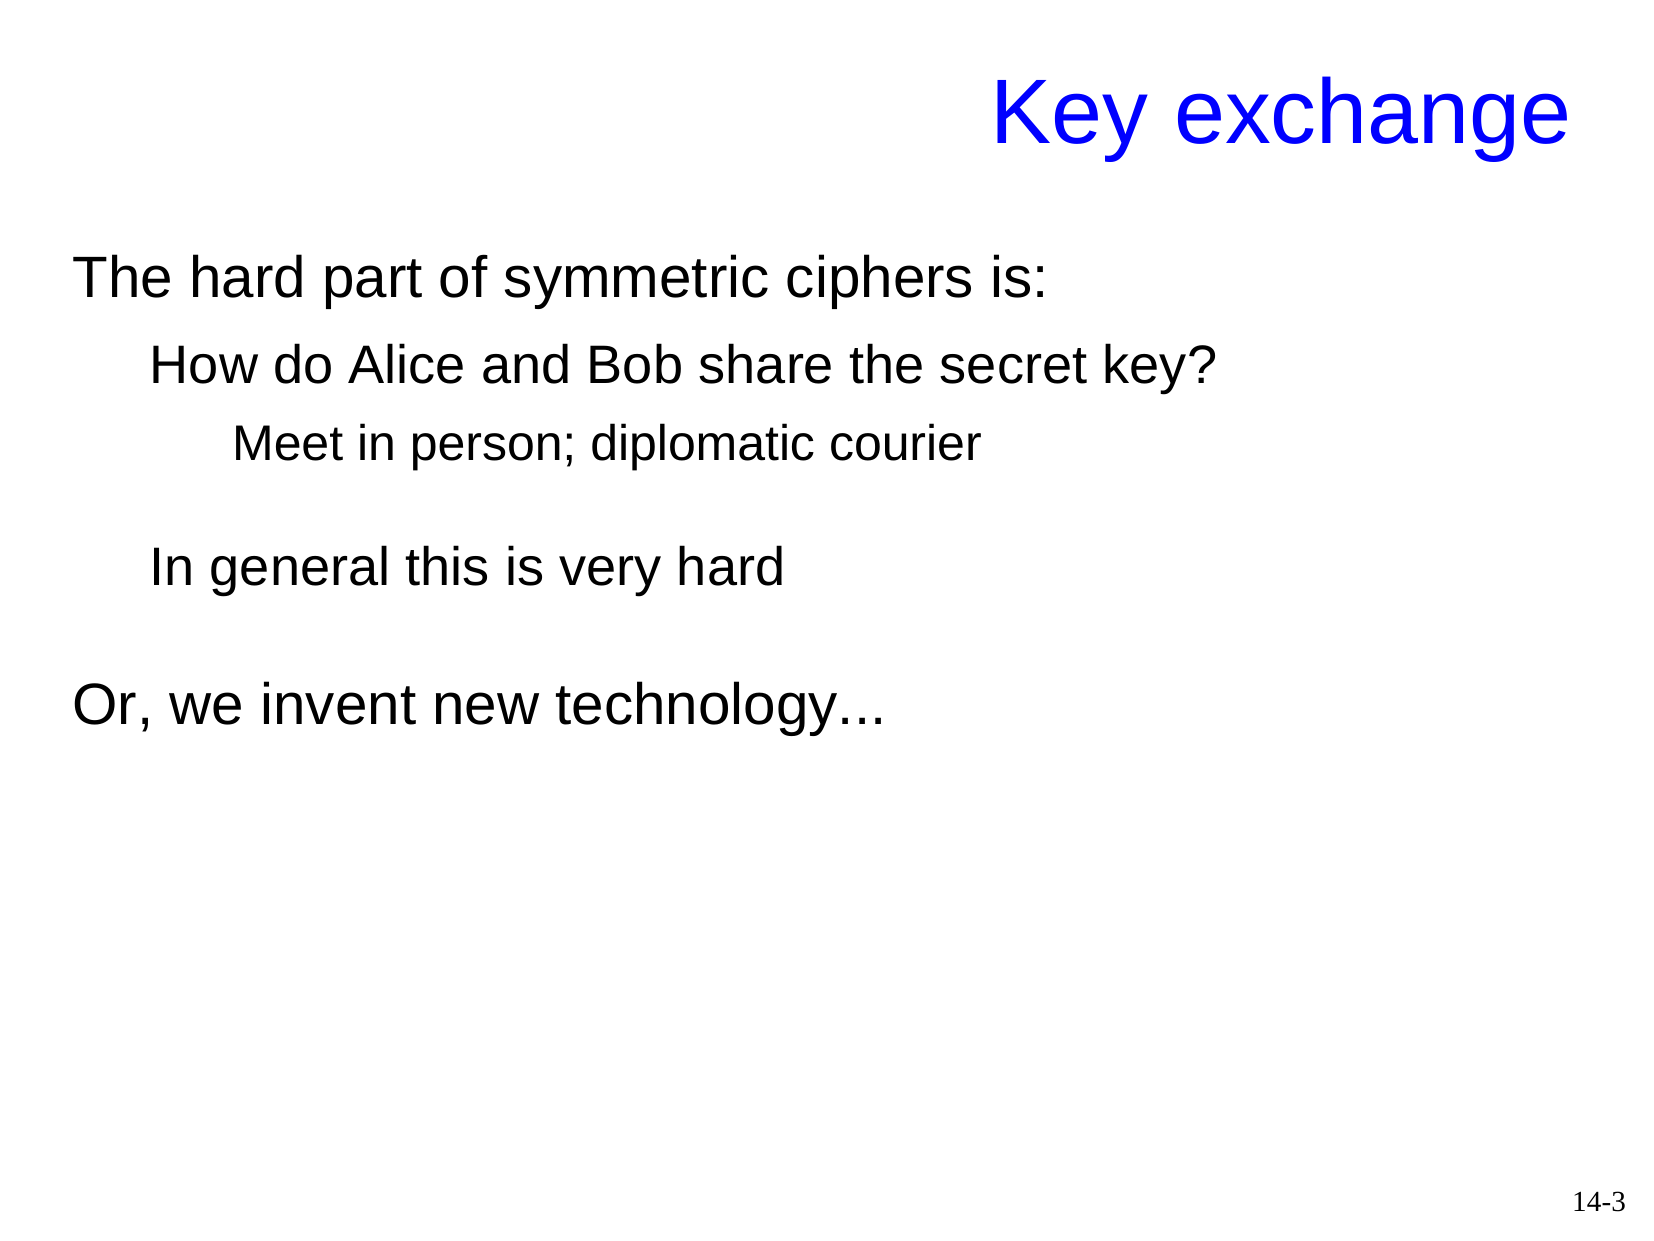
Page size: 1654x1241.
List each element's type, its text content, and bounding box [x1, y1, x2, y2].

list The hard part of symmetric ciphers is: How do Alice and Bob share the secret key? Meet in person; diplomatic courier In general this is very hard Or, we invent new technology... [55, 248, 1607, 1031]
title Key exchange [84, 11, 1573, 219]
